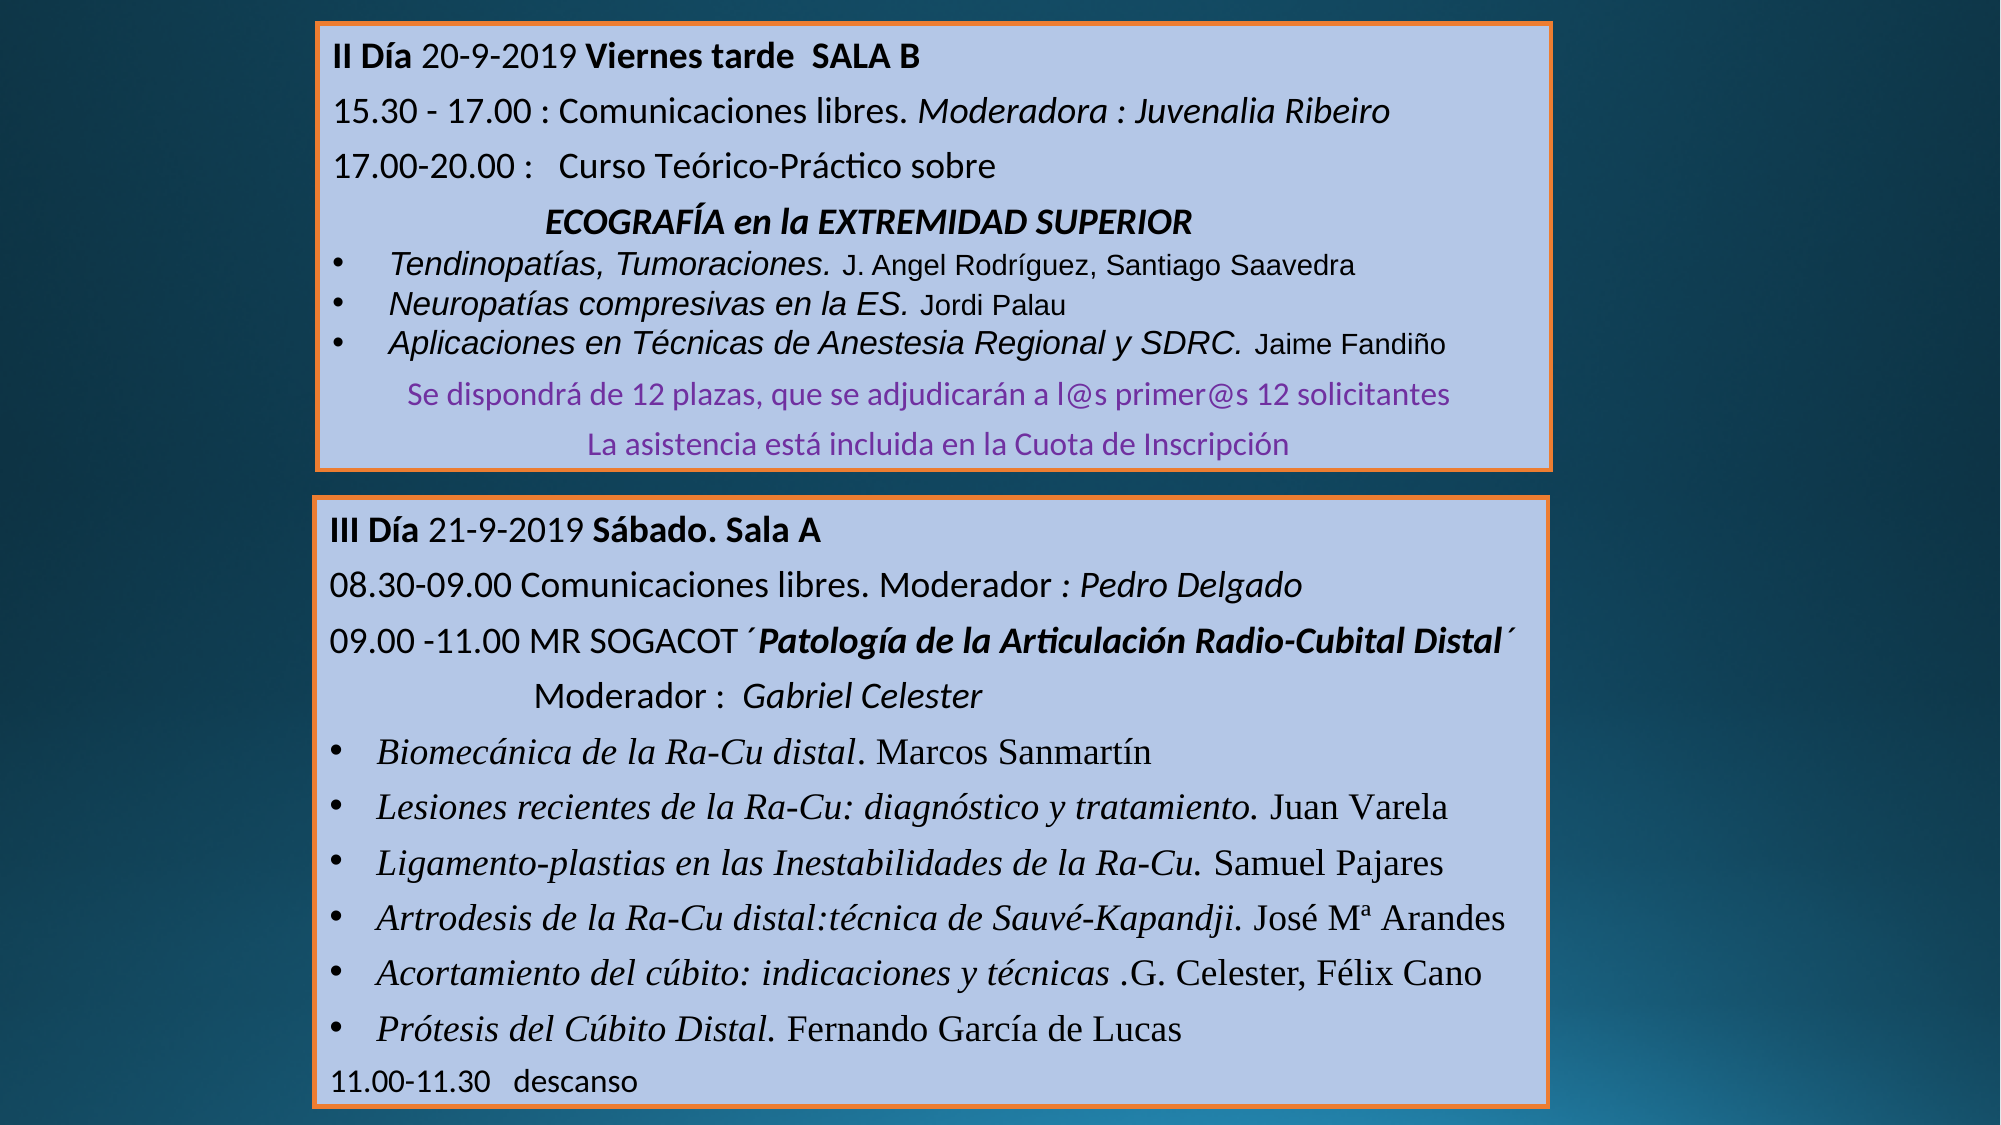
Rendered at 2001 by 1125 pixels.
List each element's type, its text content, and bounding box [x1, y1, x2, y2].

text_box III Día 21-9-2019 Sábado. Sala A 08.30-09.00 Comunicaciones libres. Moderador : Pedro Delgado 09.00 -11.00 MR SOGACOT ´Patología de la Articulación Radio-Cubital Distal´ Moderador : Gabriel Celester Biomecánica de la Ra-Cu distal. Marcos Sanmartín Lesiones recientes de la Ra-Cu: diagnóstico y tratamiento. Juan Varela Ligamento-plastias en las Inestabilidades de la Ra-Cu. Samuel Pajares Artrodesis de la Ra-Cu distal:técnica de Sauvé-Kapandji. José Mª Arandes Acortamiento del cúbito: indicaciones y técnicas .G. Celester, Félix Cano Prótesis del Cúbito Distal. Fernando García de Lucas 11.00-11.30 descanso [315, 498, 1548, 1107]
text_box II Día 20-9-2019 Viernes tarde SALA B 15.30 - 17.00 : Comunicaciones libres. Moderadora : Juvenalia Ribeiro 17.00-20.00 : Curso Teórico-Práctico sobre ECOGRAFÍA en la EXTREMIDAD SUPERIOR Tendinopatías, Tumoraciones. J. Angel Rodríguez, Santiago Saavedra Neuropatías compresivas en la ES. Jordi Palau Aplicaciones en Técnicas de Anestesia Regional y SDRC. Jaime Fandiño Se dispondrá de 12 plazas, que se adjudicarán a l@s primer@s 12 solicitantes La asistencia está incluida en la Cuota de Inscripción [317, 23, 1551, 470]
